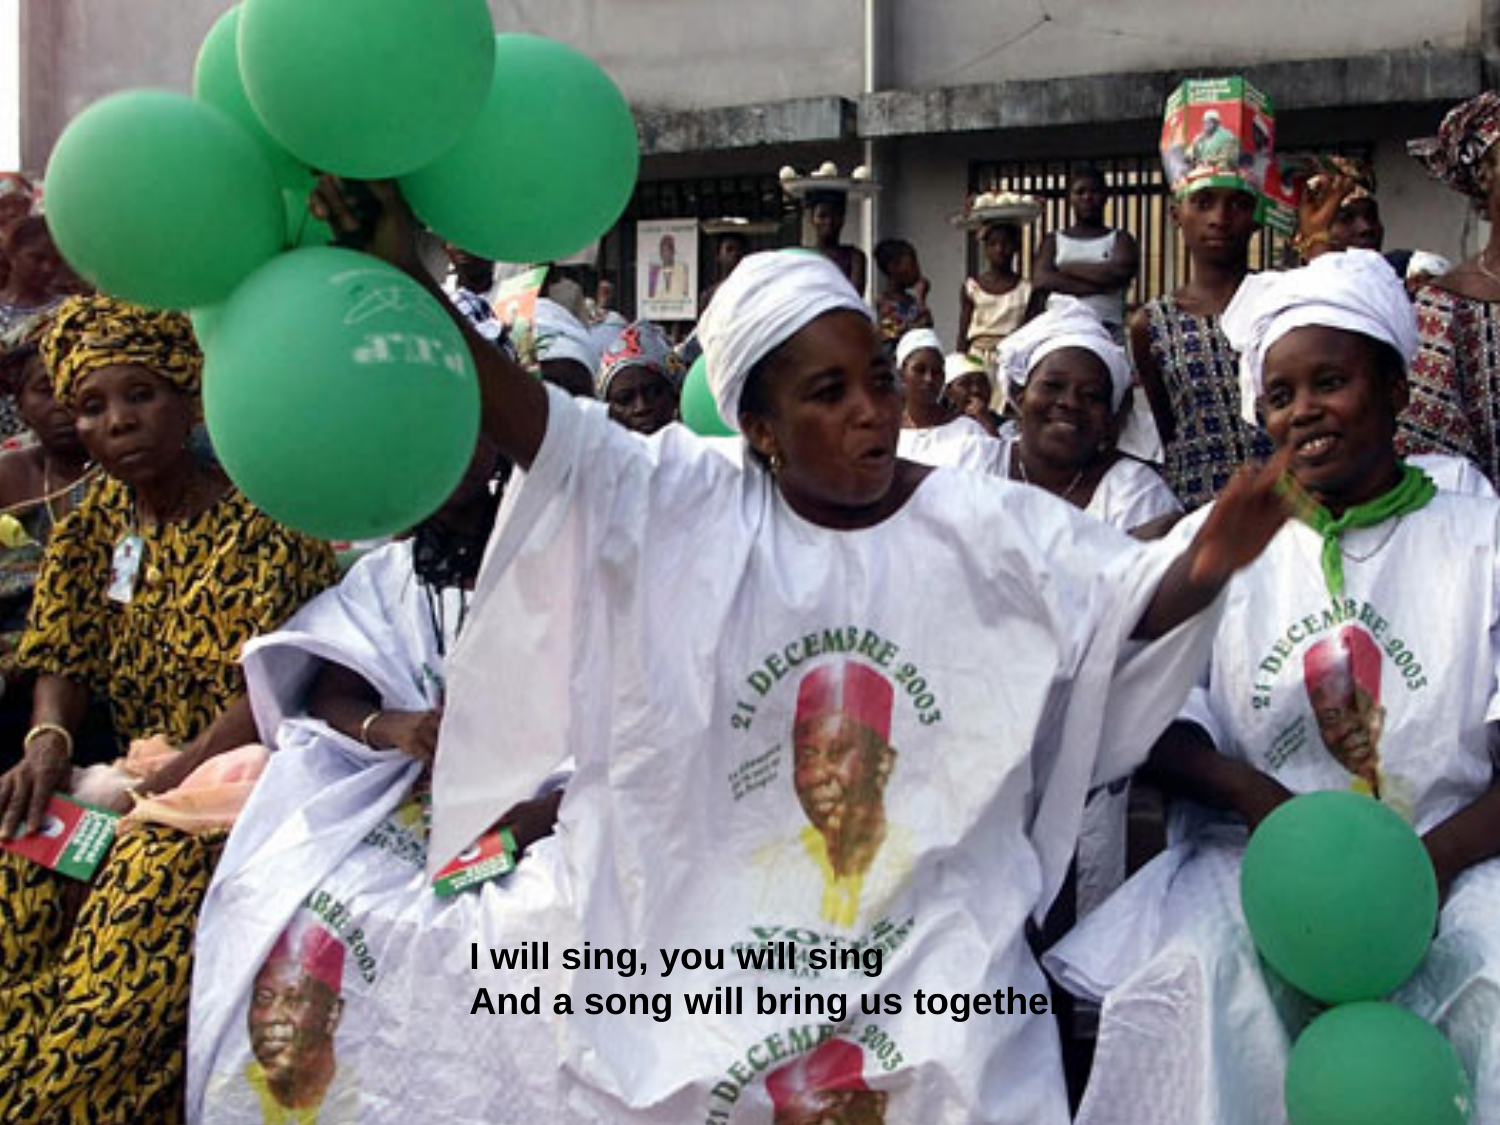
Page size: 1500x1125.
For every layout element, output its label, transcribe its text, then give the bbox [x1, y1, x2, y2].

text_box I will sing, you will sing And a song will bring us together [454, 924, 1163, 1031]
picture [0, 0, 1500, 1125]
